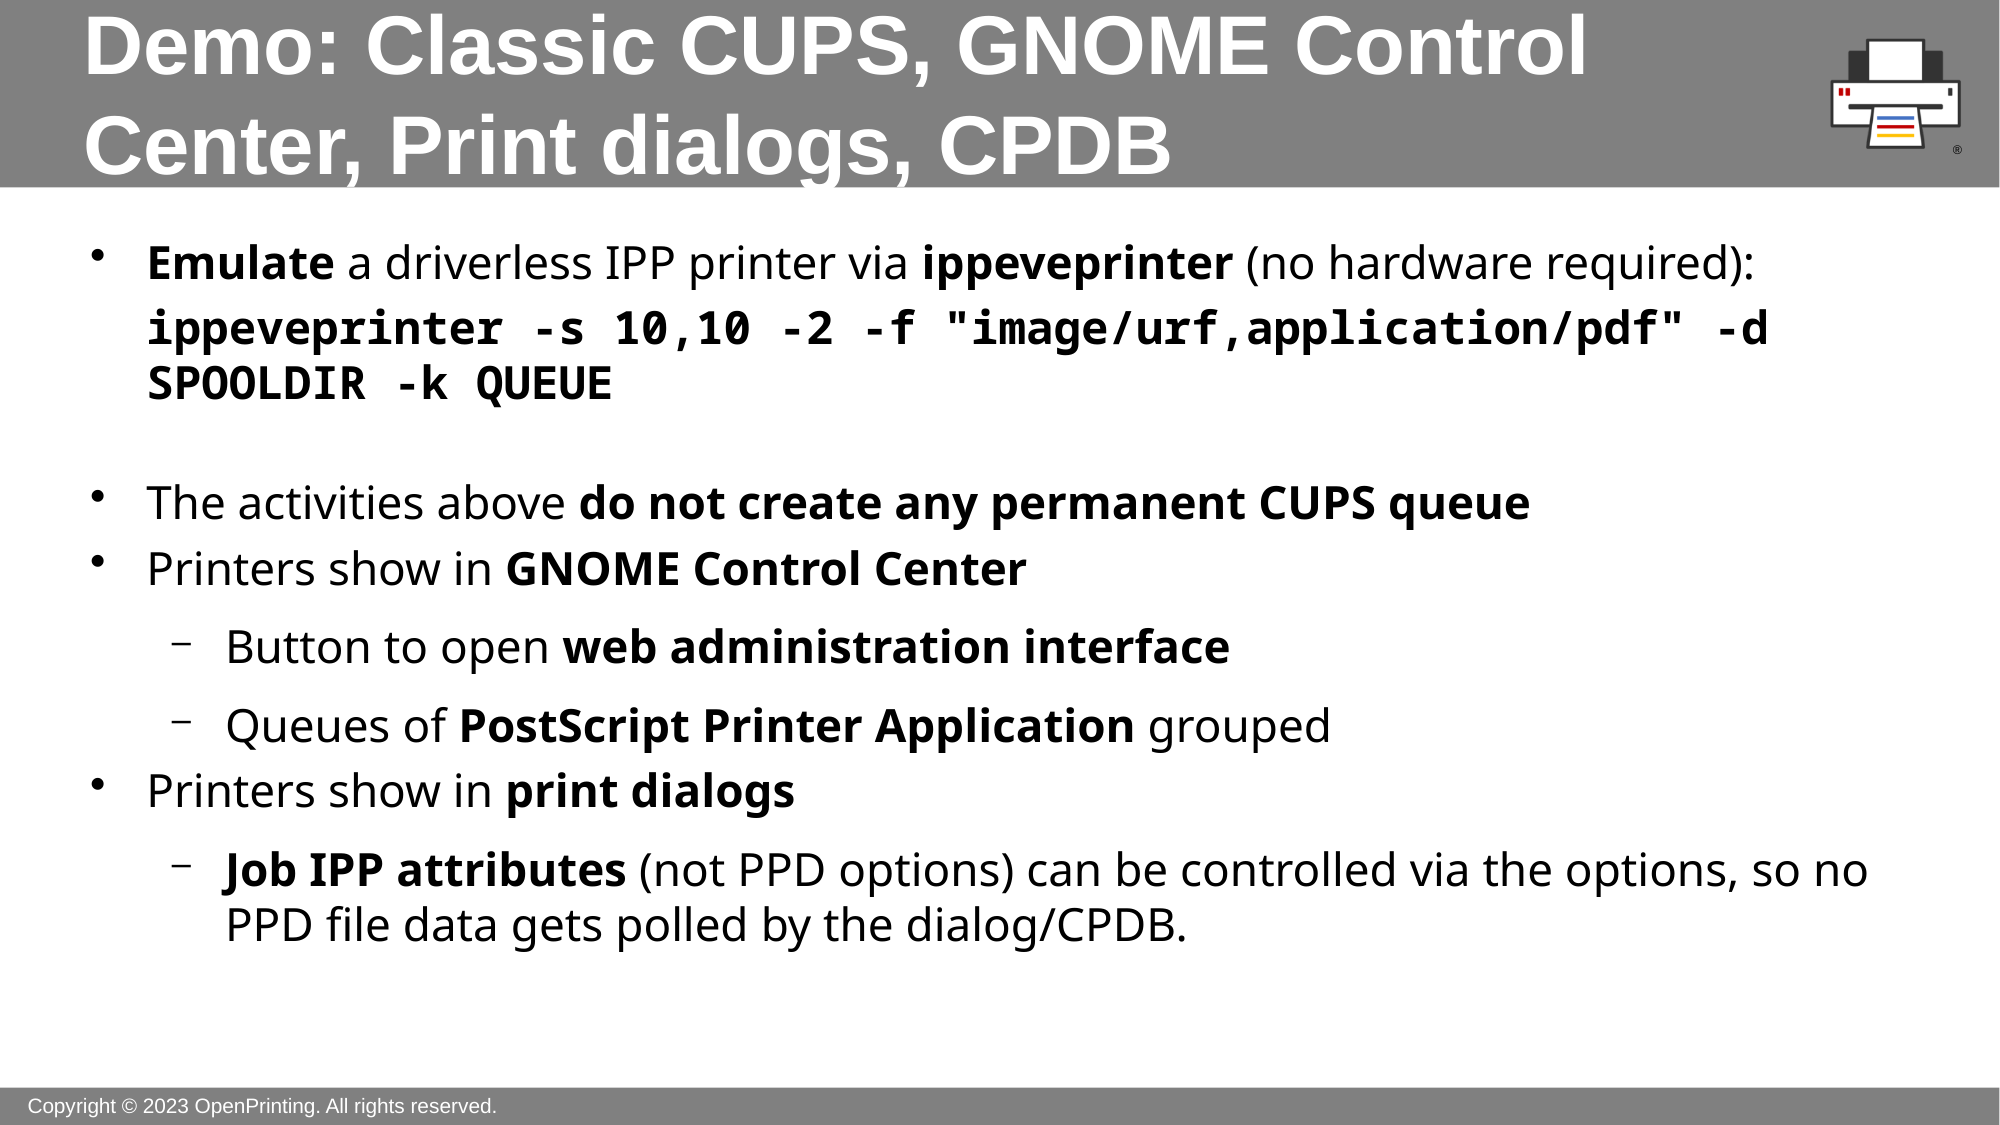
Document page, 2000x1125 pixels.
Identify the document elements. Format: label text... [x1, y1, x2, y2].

picture [1825, 33, 1966, 154]
title Demo: Classic CUPS, GNOME Control Center, Print dialogs, CPDB [75, 7, 1786, 175]
list Emulate a driverless IPP printer via ippeveprinter (no hardware required): ippeveprinter -s 10,10 -2 -f "image/urf,application/pdf" -d SPOOLDIR -k QUEUE The activities above do not create any permanent CUPS queue Printers show in GNOME Control Center Button to open web administration interface Queues of PostScript Printer Application grouped Printers show in print dialogs Job IPP attributes (not PPD options) can be controlled via the options, so no PPD file data gets polled by the dialog/CPDB. [75, 224, 1936, 1067]
